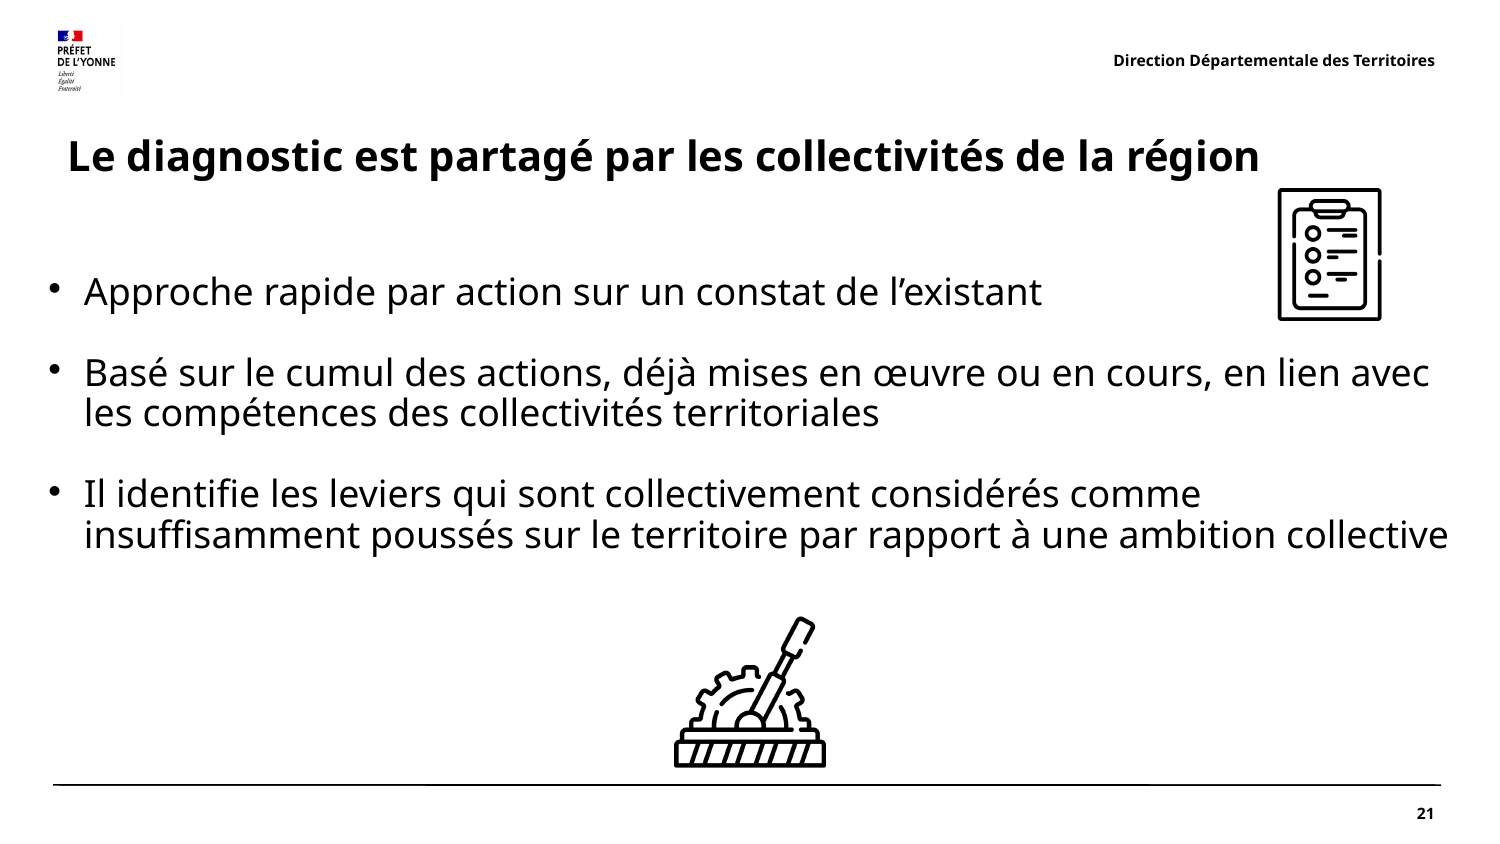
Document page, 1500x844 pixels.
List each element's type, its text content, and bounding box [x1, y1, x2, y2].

picture [674, 616, 826, 768]
text_box Approche rapide par action sur un constat de l’existant Basé sur le cumul des actions, déjà mises en œuvre ou en cours, en lien avec les compétences des collectivités territoriales Il identifie les leviers qui sont collectivement considérés comme insuffisamment poussés sur le territoire par rapport à une ambition collective [33, 265, 1476, 768]
text_box Le diagnostic est partagé par les collectivités de la région [53, 114, 1476, 203]
picture [1263, 188, 1396, 321]
picture [49, 20, 124, 101]
